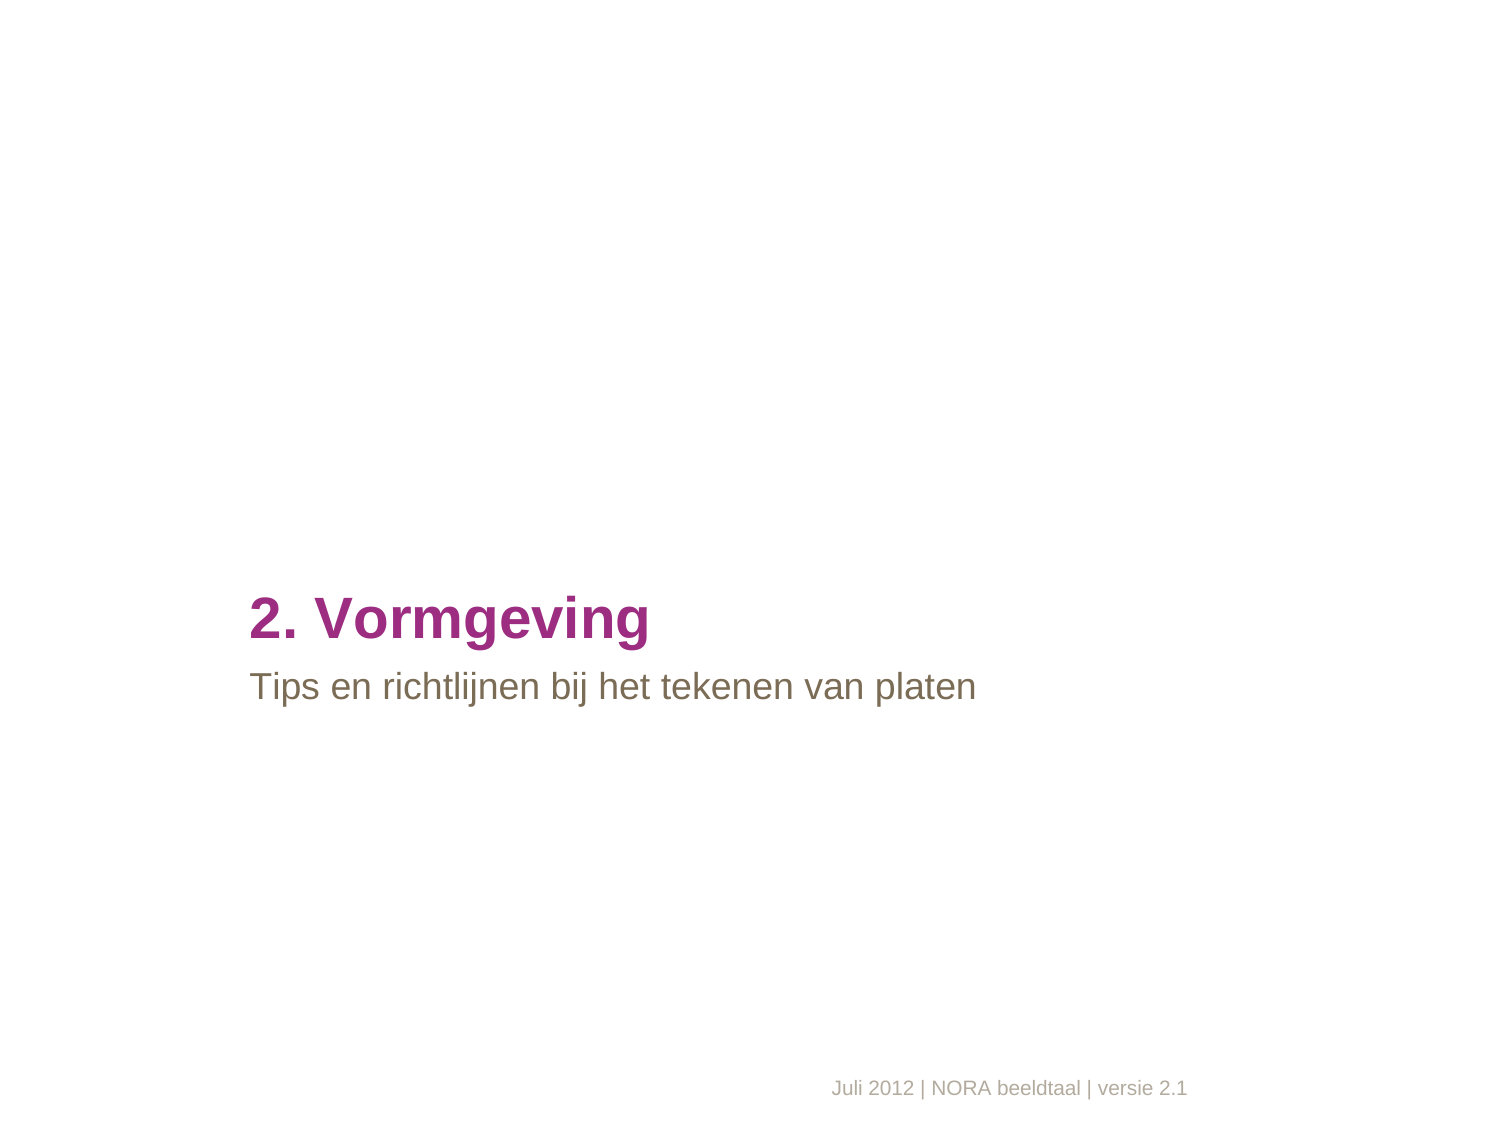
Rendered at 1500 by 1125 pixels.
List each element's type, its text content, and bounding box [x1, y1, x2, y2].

text_box 2. Vormgeving [249, 474, 1338, 651]
text_box Tips en richtlijnen bij het tekenen van platen [249, 662, 1338, 800]
